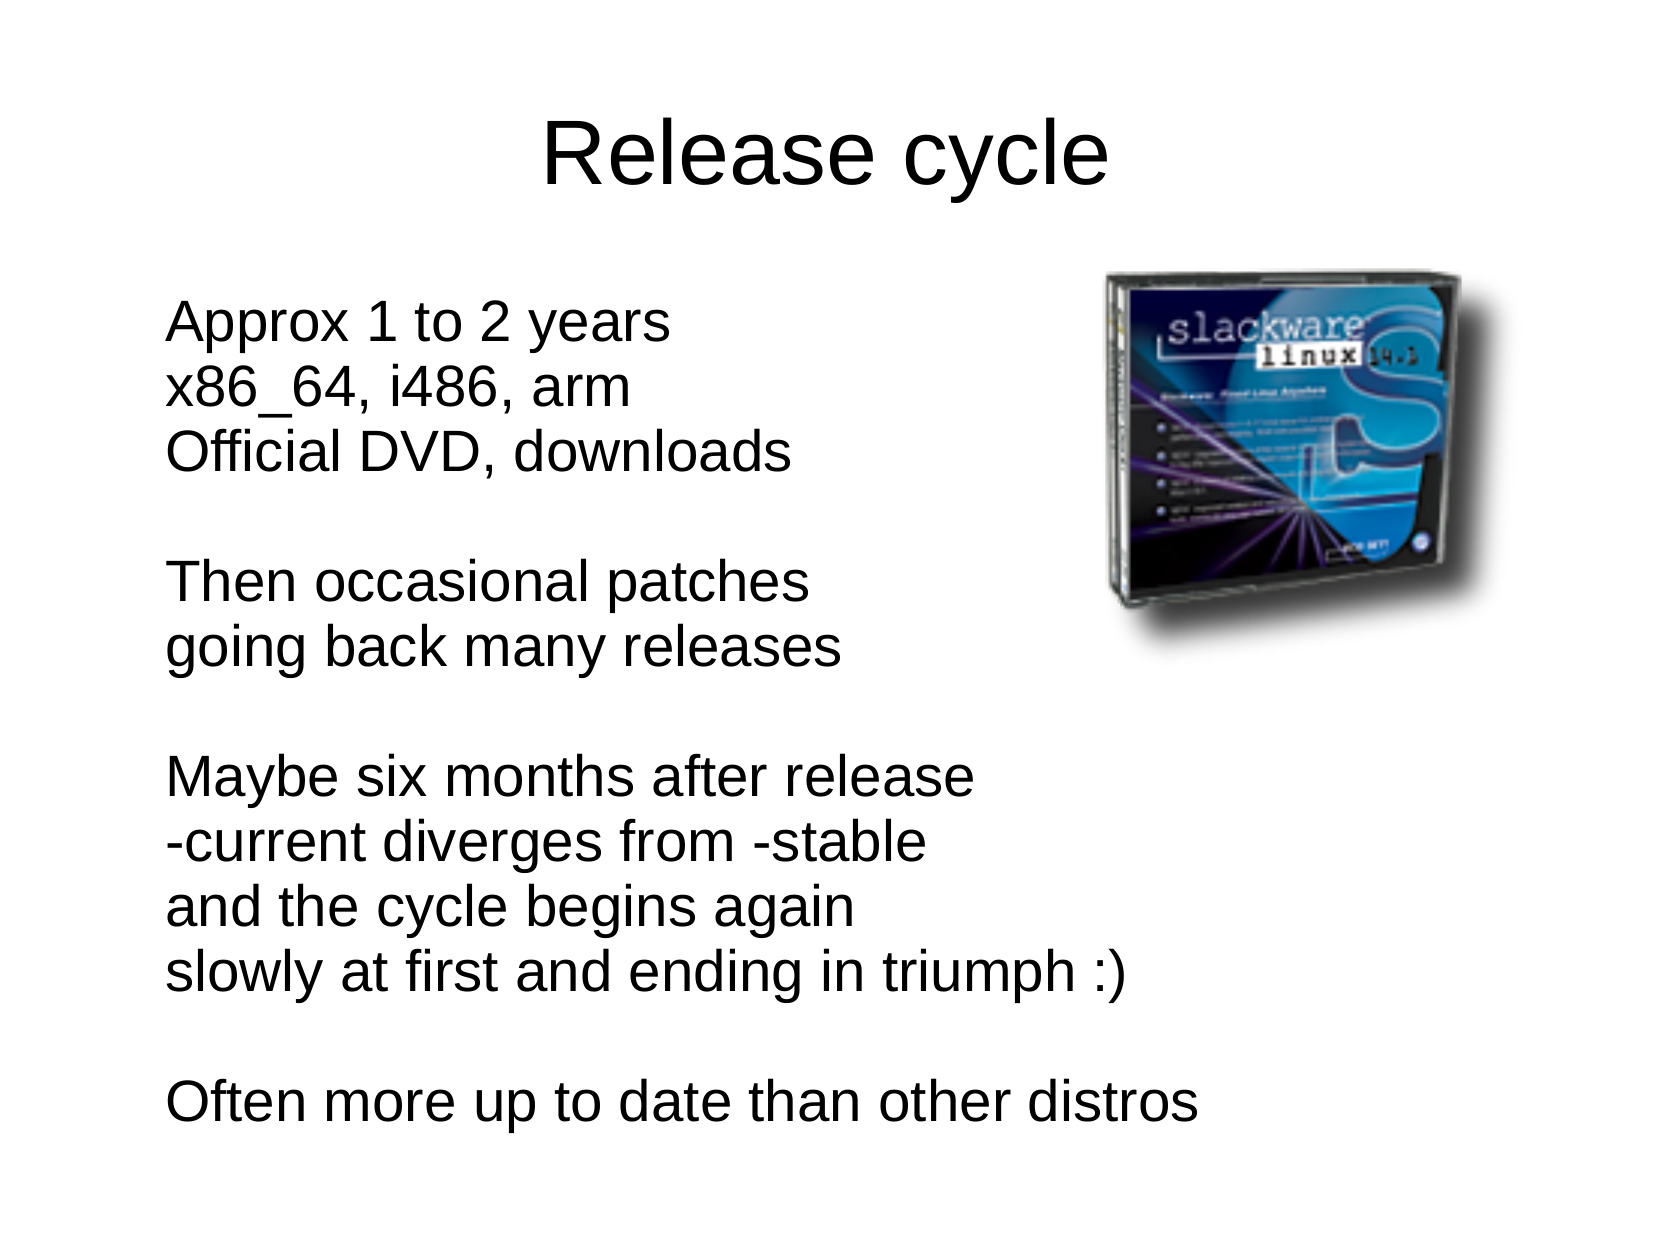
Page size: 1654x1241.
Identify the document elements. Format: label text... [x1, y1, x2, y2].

text_box Approx 1 to 2 years x86_64, i486, arm Official DVD, downloads Then occasional patches going back many releases Maybe six months after release -current diverges from -stable and the cycle begins again slowly at first and ending in triumph :) Often more up to date than other distros [165, 229, 1500, 1193]
title Release cycle [82, 49, 1571, 257]
picture [1086, 252, 1537, 686]
